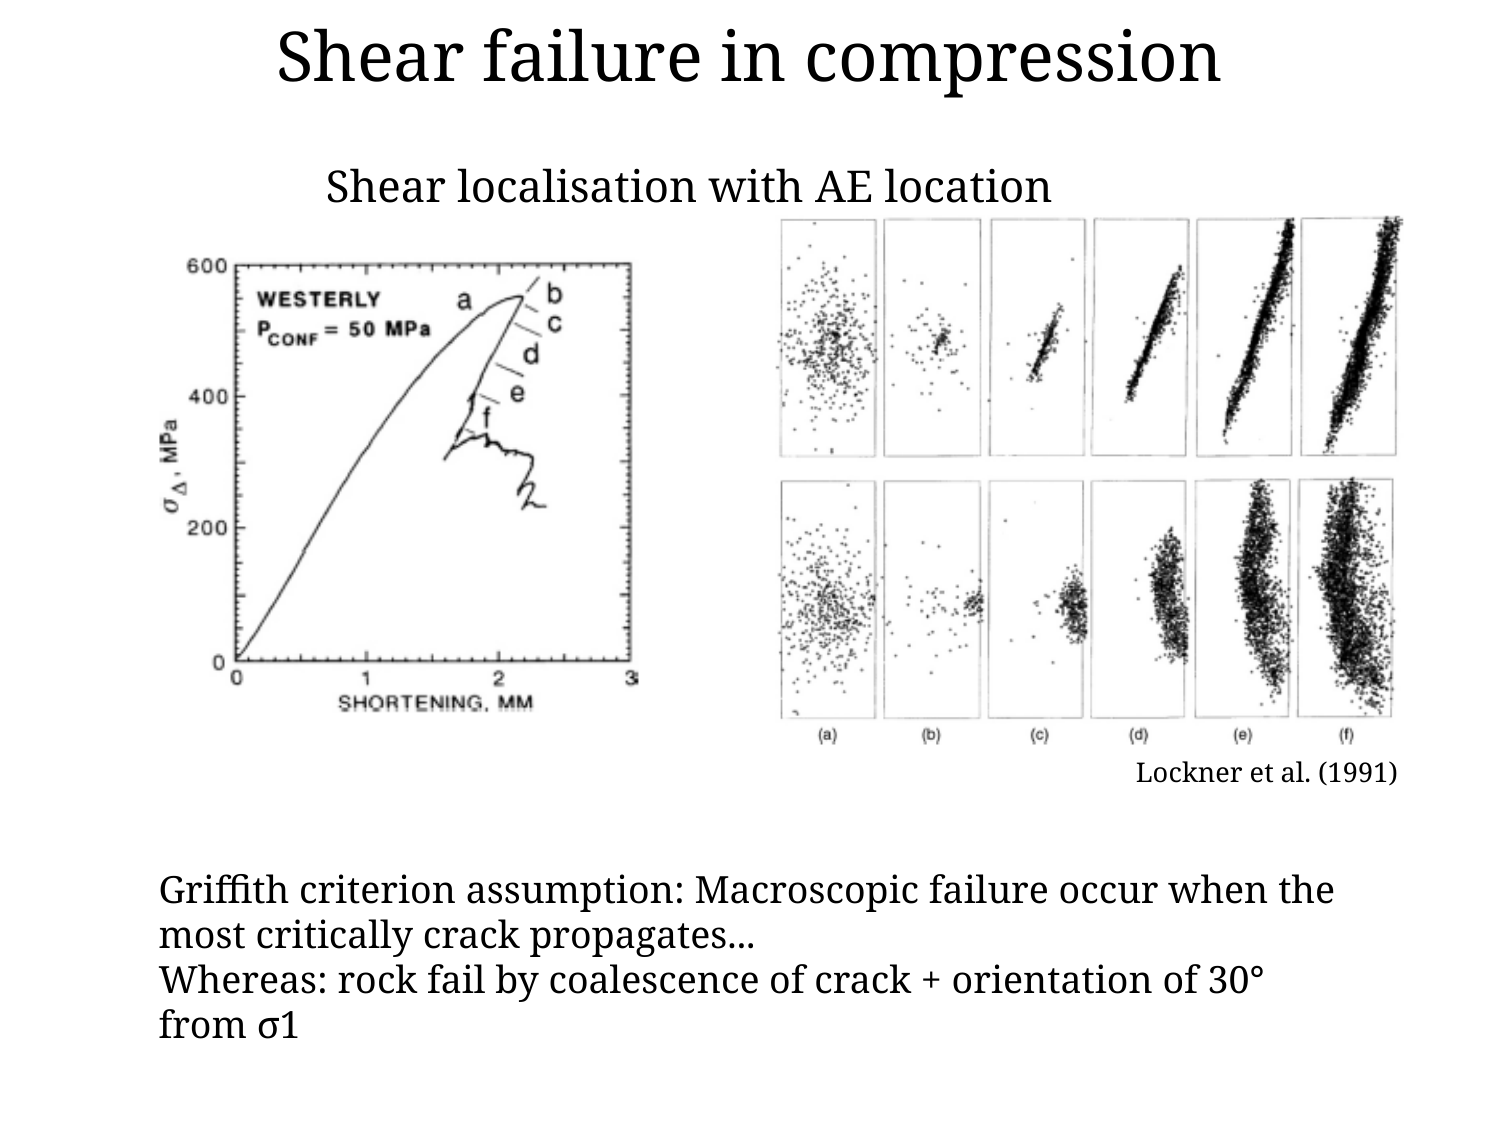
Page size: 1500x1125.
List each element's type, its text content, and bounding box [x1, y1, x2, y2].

picture [133, 240, 664, 727]
text_box Lockner et al. (1991) [1120, 751, 1429, 804]
picture [773, 213, 1411, 754]
title Shear failure in compression [0, 0, 1500, 120]
list Shear localisation with AE location [310, 156, 1477, 482]
text_box Griffith criterion assumption: Macroscopic failure occur when the most critically crack propagates... Whereas: rock fail by coalescence of crack + orientation of 30° from σ1 [143, 858, 1354, 1054]
